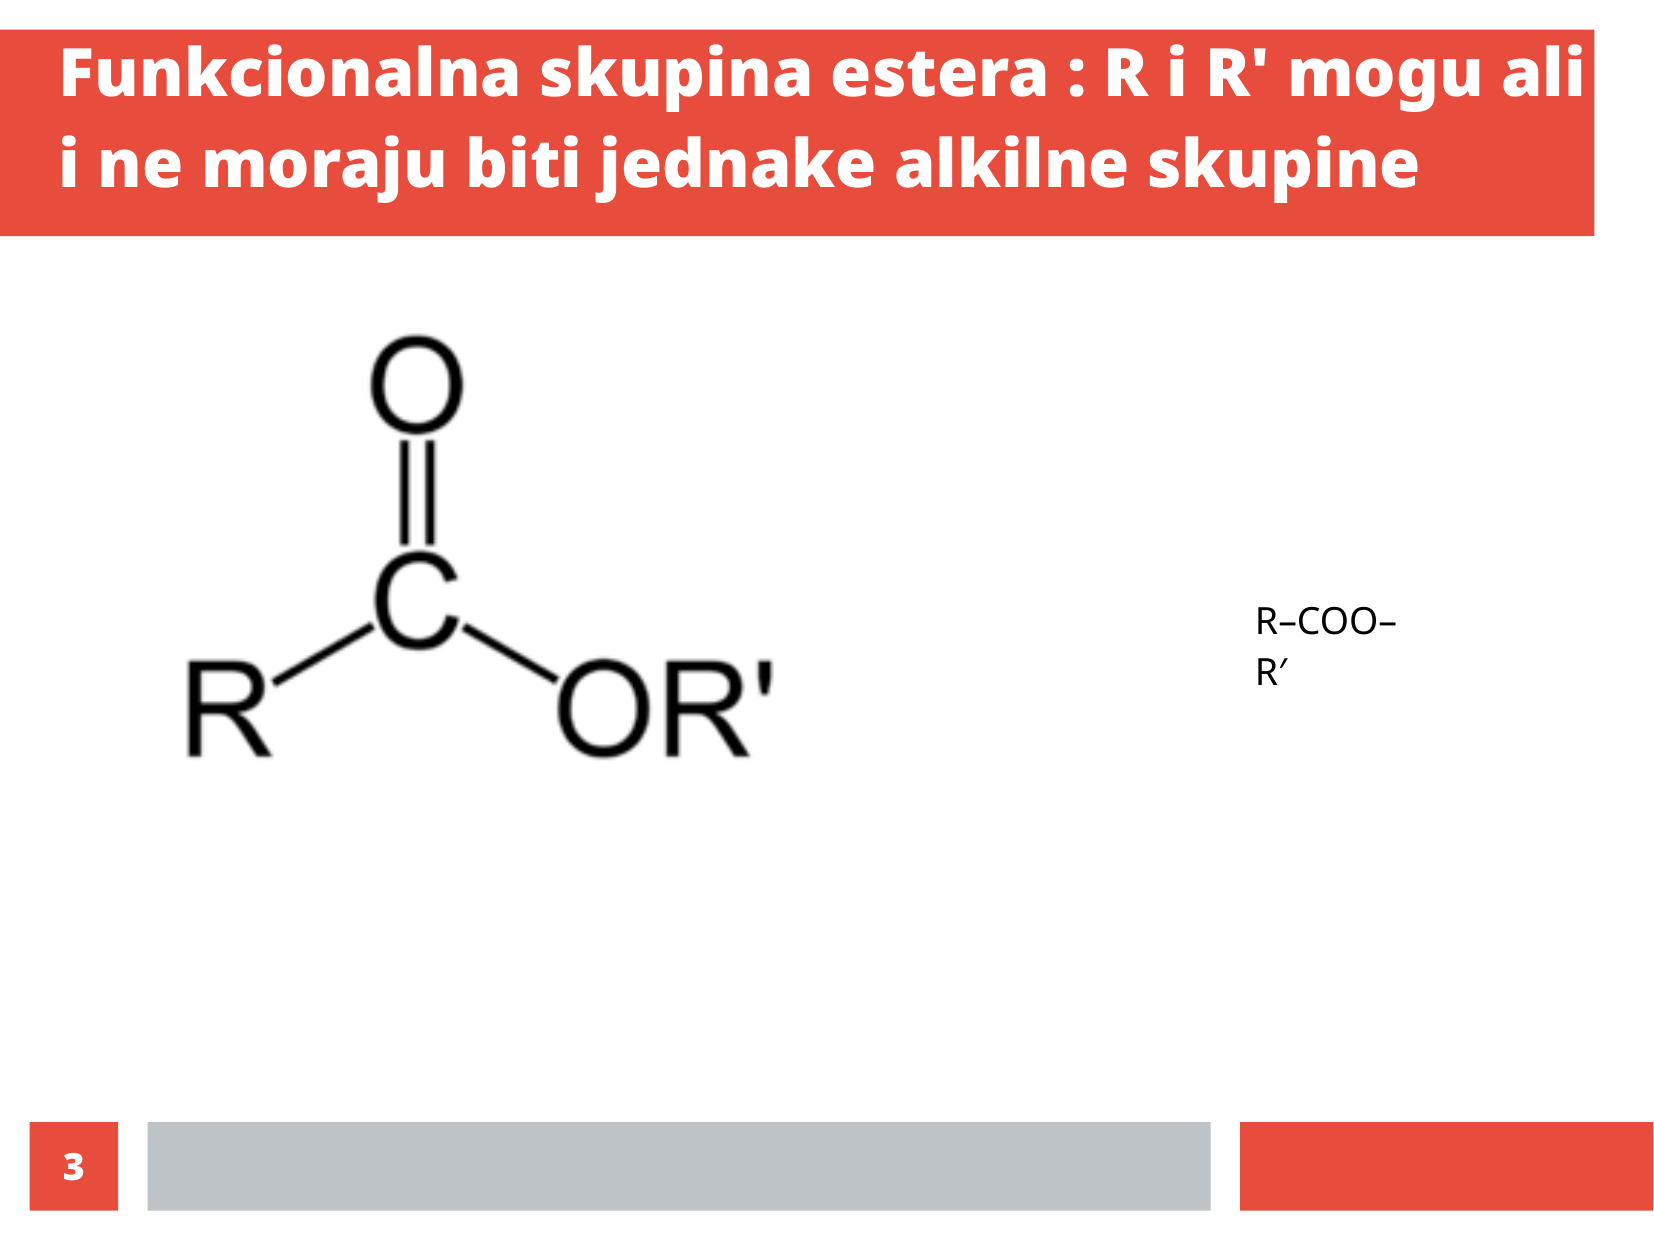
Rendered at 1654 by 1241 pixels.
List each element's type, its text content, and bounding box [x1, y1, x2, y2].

title Funkcionalna skupina estera : R i R' mogu ali i ne moraju biti jednake alkilne skupine [59, 59, 1595, 207]
picture [136, 283, 863, 818]
text_box R–COO–R′ [1240, 587, 1427, 650]
